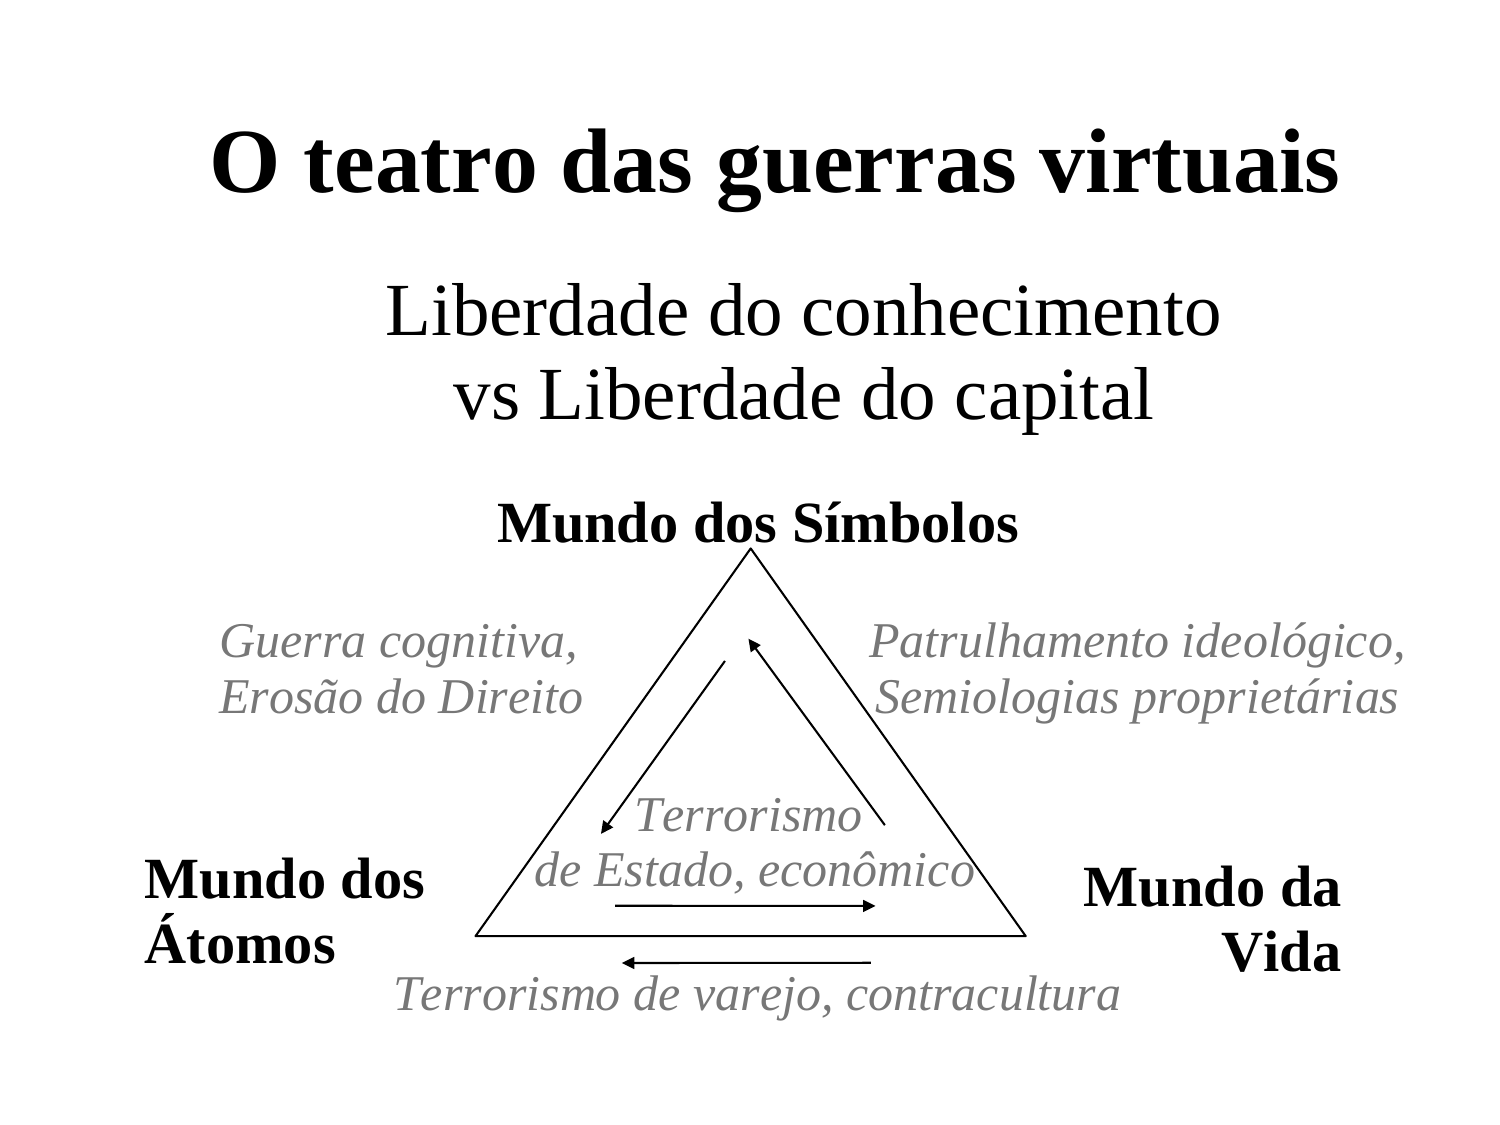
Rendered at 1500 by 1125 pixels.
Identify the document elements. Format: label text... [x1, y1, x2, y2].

text_box Mundo dos Átomos [129, 834, 456, 991]
text_box [589, 738, 667, 775]
text_box Mundo da Vida [1068, 842, 1358, 998]
text_box Guerra cognitiva, Erosão do Direito [204, 602, 707, 738]
text_box Mundo dos Símbolos [480, 478, 1036, 564]
text_box Terrorismo de Estado, econômico [498, 775, 1012, 902]
text_box Patrulhamento ideológico, Semiologias proprietárias [829, 602, 1446, 738]
title O teatro das guerras virtuais [138, 65, 1414, 253]
text_box [475, 902, 1026, 937]
text_box [646, 564, 912, 775]
text_box Terrorismo de varejo, contracultura [255, 955, 1260, 1031]
text_box Liberdade do conhecimento vs Liberdade do capital [384, 263, 1225, 432]
